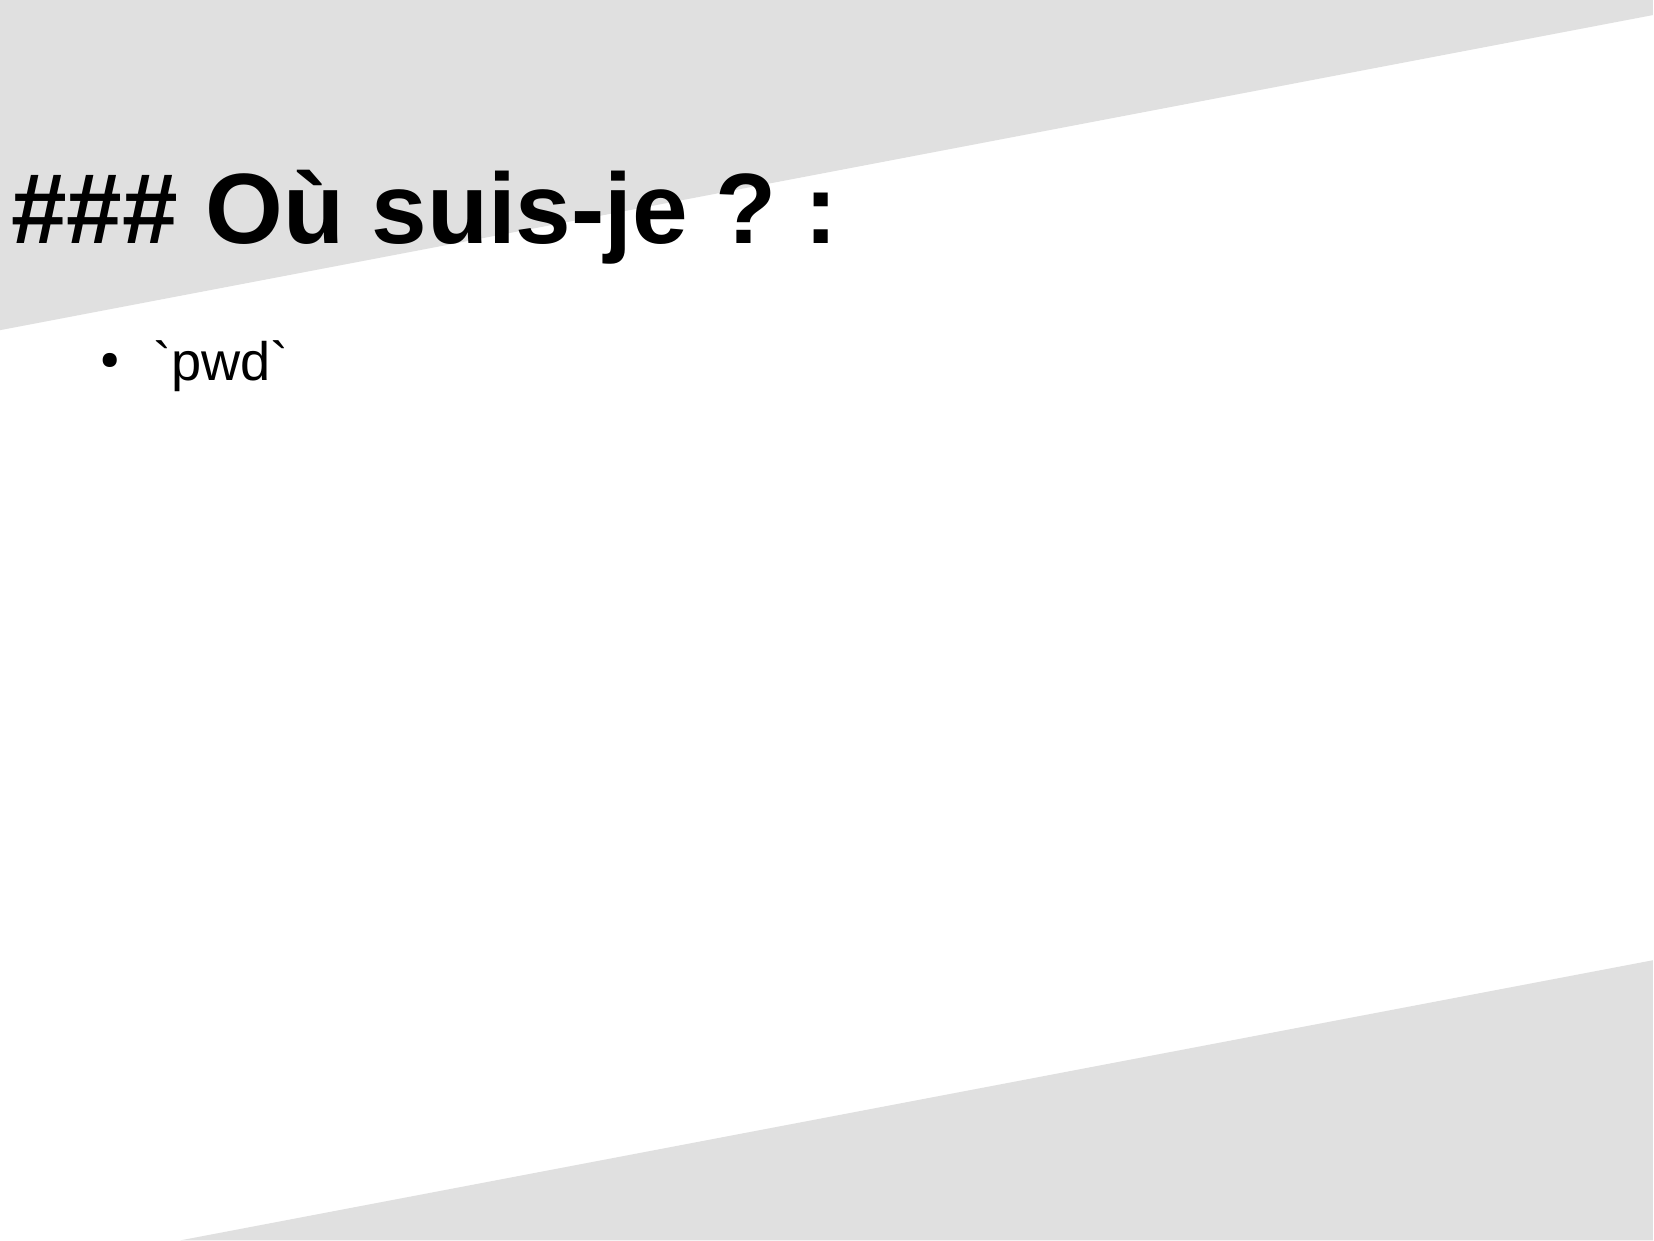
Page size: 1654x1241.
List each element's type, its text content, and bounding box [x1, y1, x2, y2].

list `pwd` [82, 331, 1538, 1052]
title ### Où suis-je ? : [11, 105, 1499, 313]
